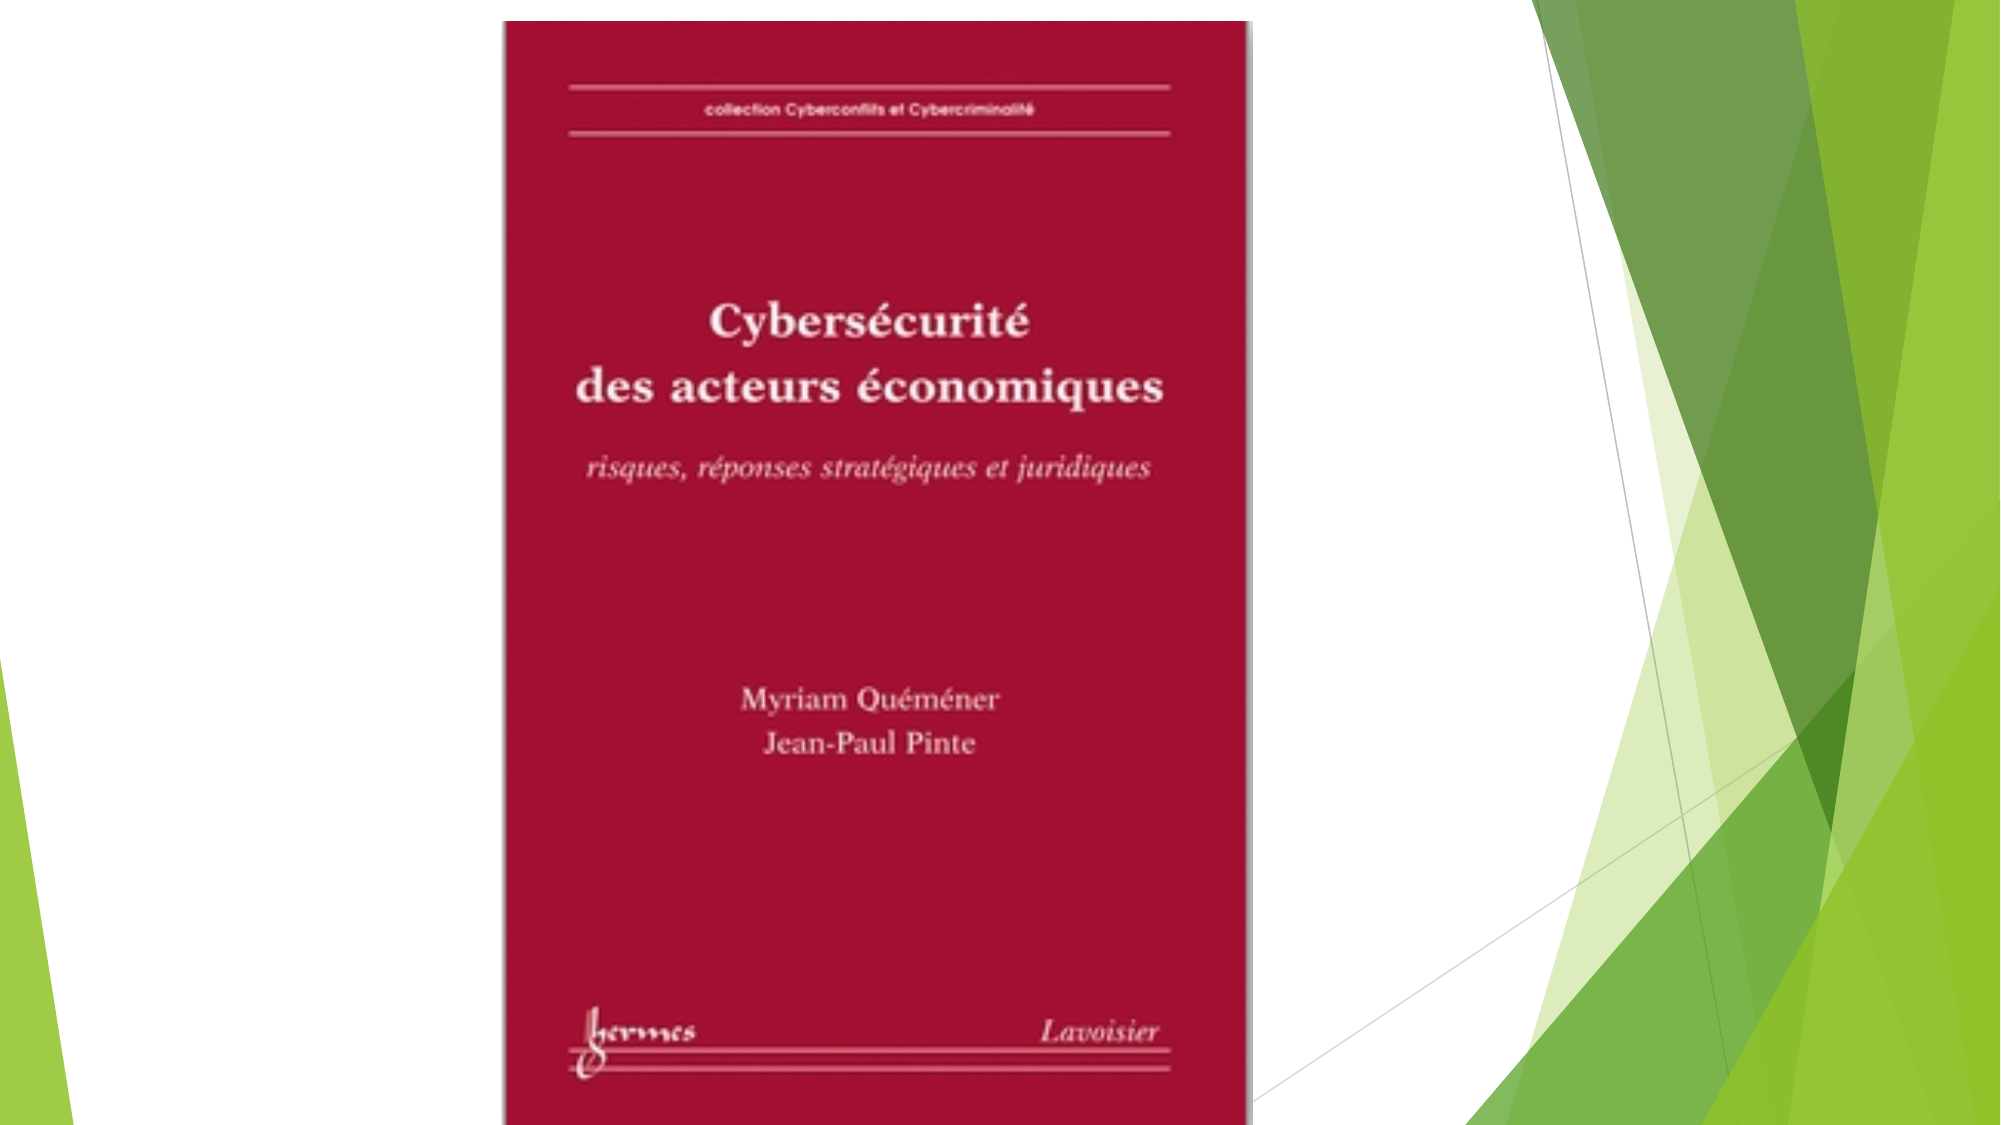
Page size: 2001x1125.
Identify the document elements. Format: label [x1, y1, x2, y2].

picture [501, 21, 1253, 1125]
